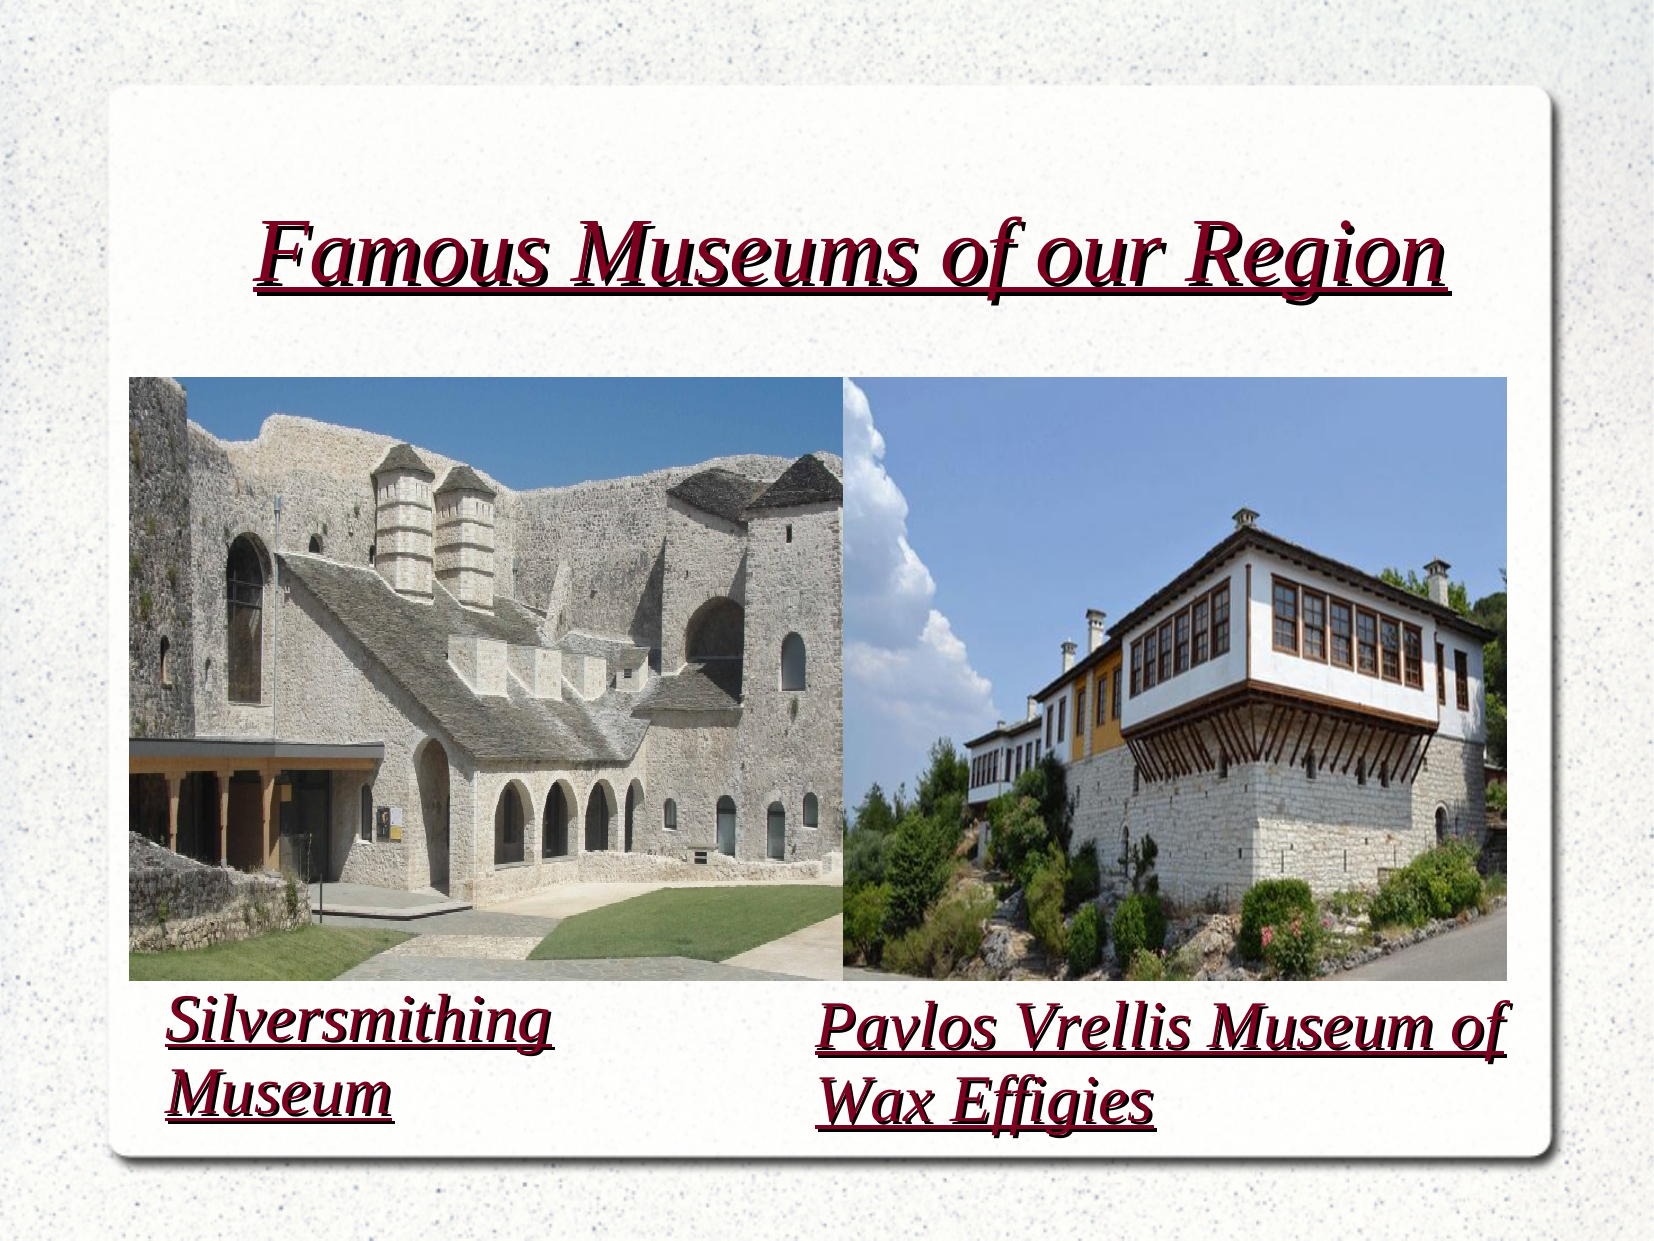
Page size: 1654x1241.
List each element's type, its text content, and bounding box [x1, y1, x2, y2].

text_box Pavlos Vrellis Museum of Wax Effigies [814, 980, 1532, 1144]
title Silversmithing Museum [165, 981, 674, 1129]
title Famous Museums of our Region [141, 147, 1560, 355]
picture [0, 0, 1654, 1241]
